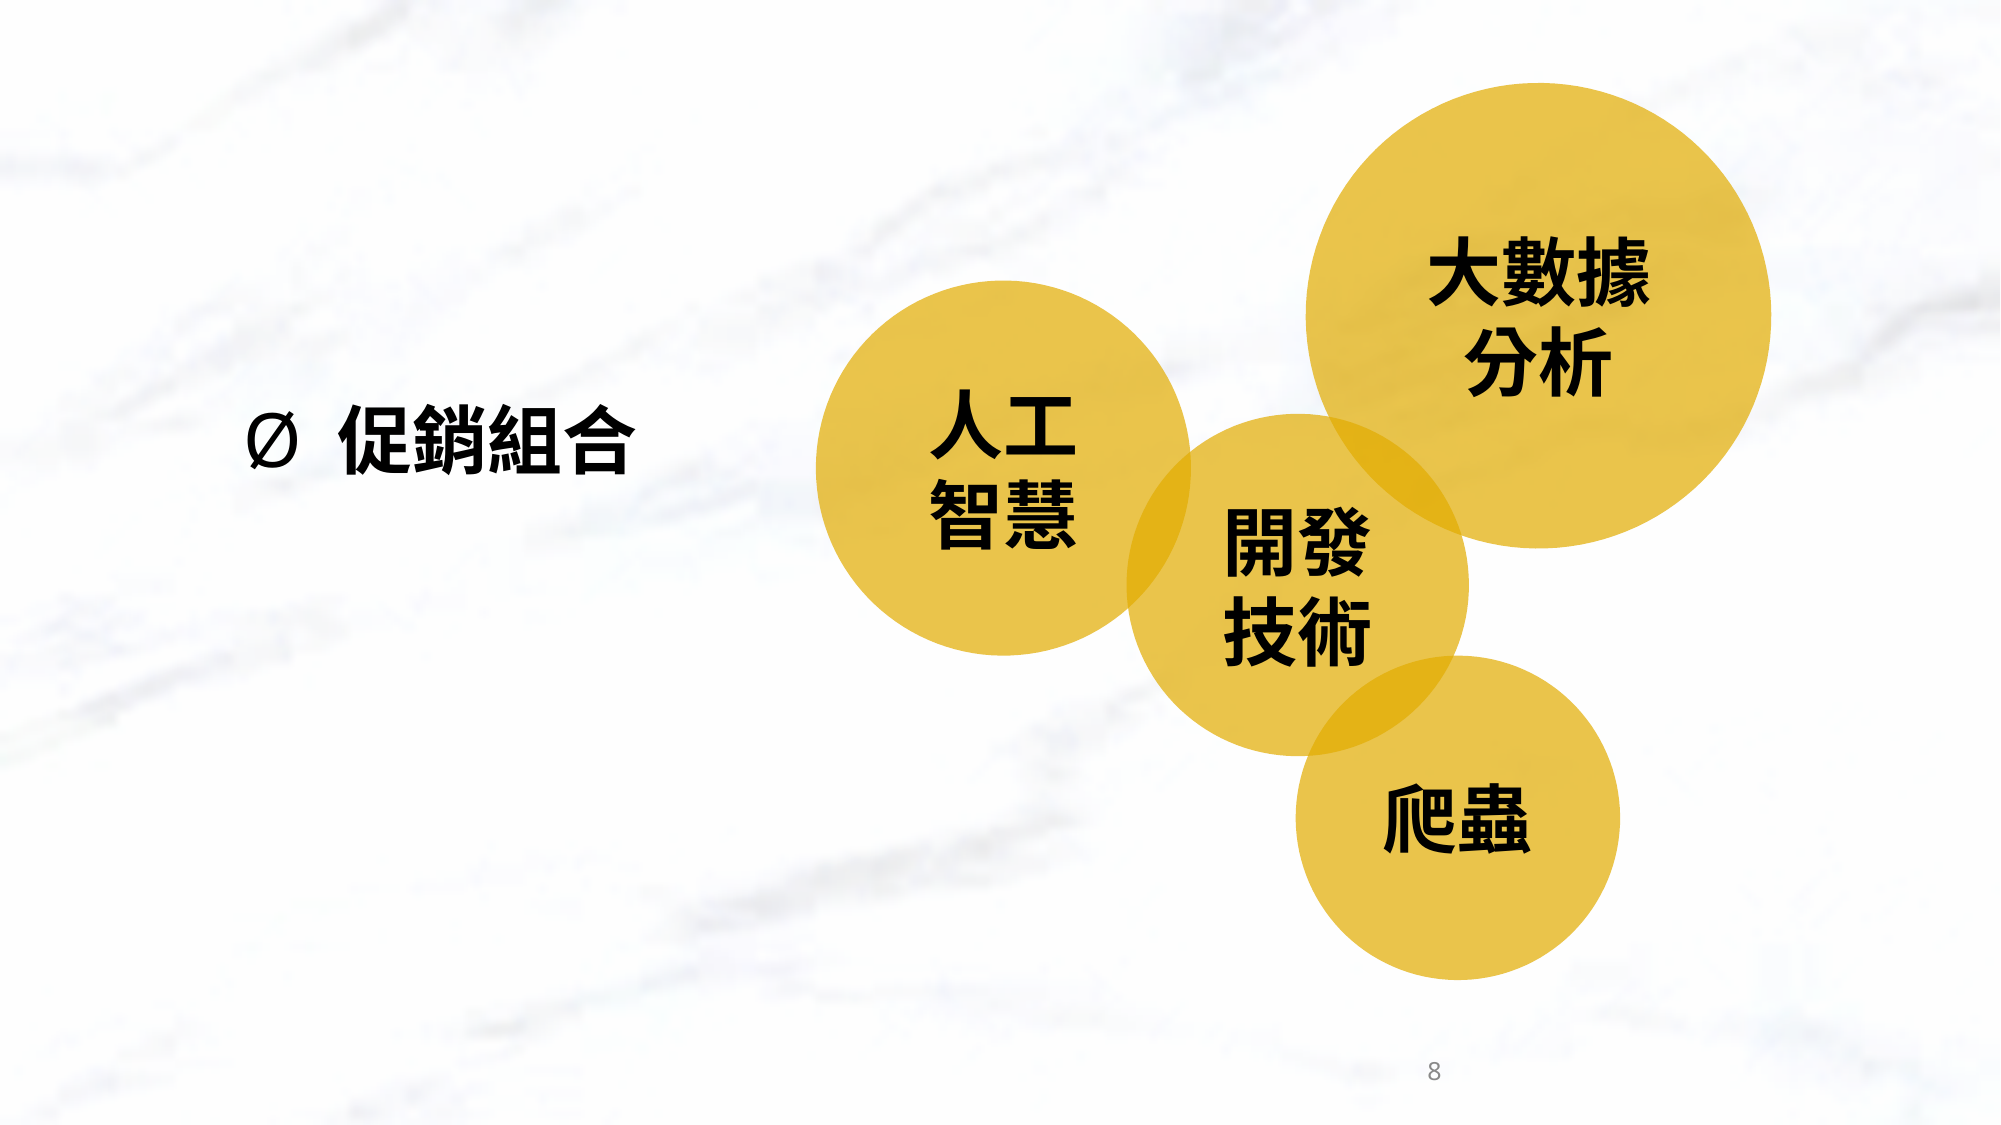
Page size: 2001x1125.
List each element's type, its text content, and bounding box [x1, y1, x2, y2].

text_box 8 [1412, 1042, 1863, 1103]
text_box 爬蟲 [1295, 655, 1621, 981]
text_box 大數據分析 [1305, 82, 1772, 549]
text_box 開發技術 [1126, 413, 1469, 757]
text_box 促銷組合 [228, 296, 642, 466]
text_box 人工 智慧 [815, 280, 1191, 656]
